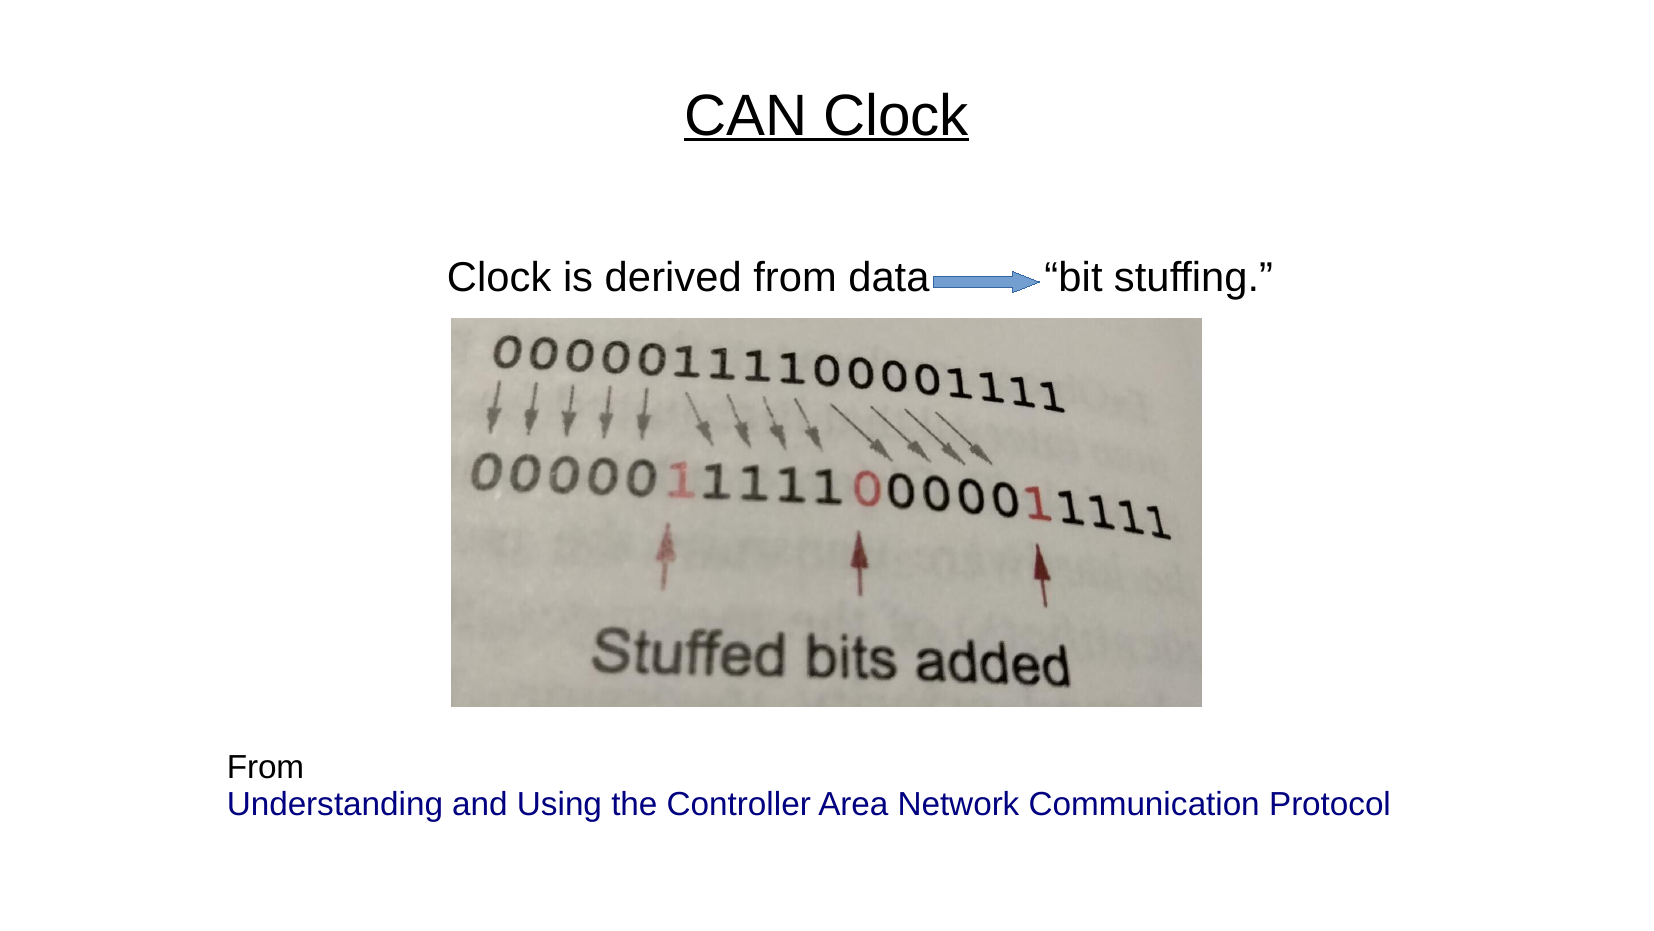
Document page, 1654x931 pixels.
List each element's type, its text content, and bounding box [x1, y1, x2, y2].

picture [451, 319, 1202, 707]
text_box Clock is derived from data “bit stuffing.” [432, 245, 1377, 319]
text_box [933, 271, 1040, 293]
title CAN Clock [82, 37, 1571, 193]
text_box From Understanding and Using the Controller Area Network Communication Protocol [212, 741, 1442, 832]
